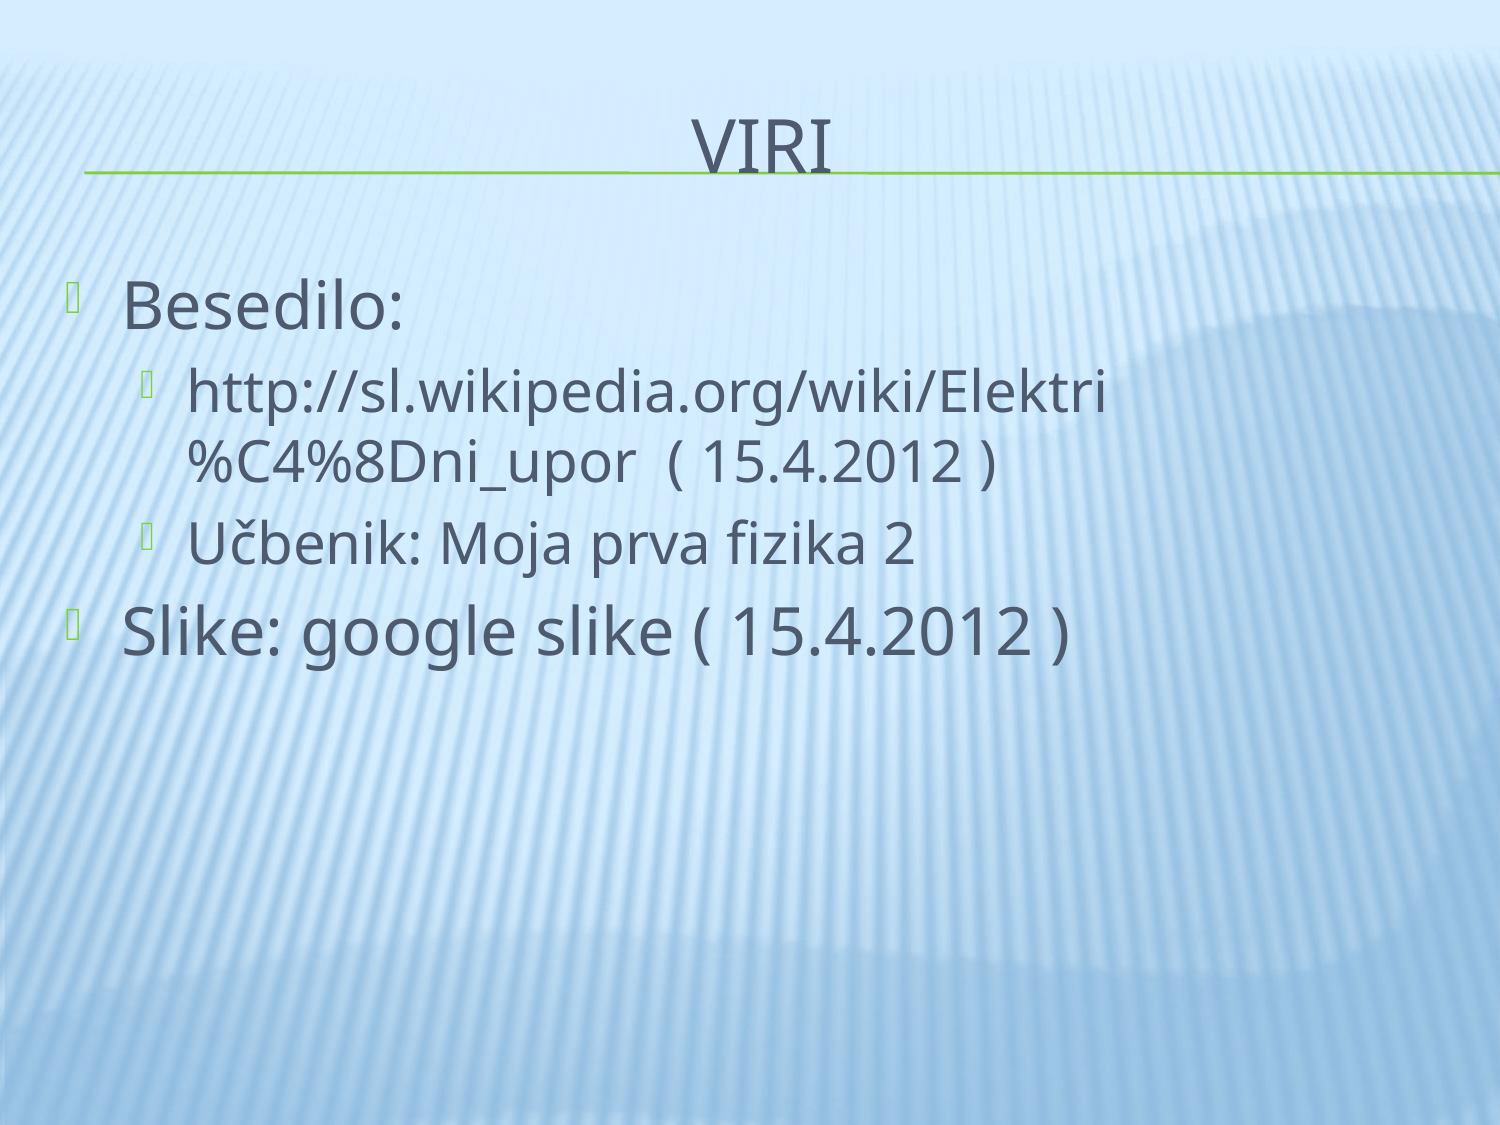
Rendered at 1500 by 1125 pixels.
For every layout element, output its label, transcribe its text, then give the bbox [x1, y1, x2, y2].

picture [0, 0, 1500, 1125]
title viri [50, 75, 1475, 213]
list Besedilo: http://sl.wikipedia.org/wiki/Elektri%C4%8Dni_upor ( 15.4.2012 ) Učbenik: Moja prva fizika 2 Slike: google slike ( 15.4.2012 ) [50, 254, 1475, 998]
